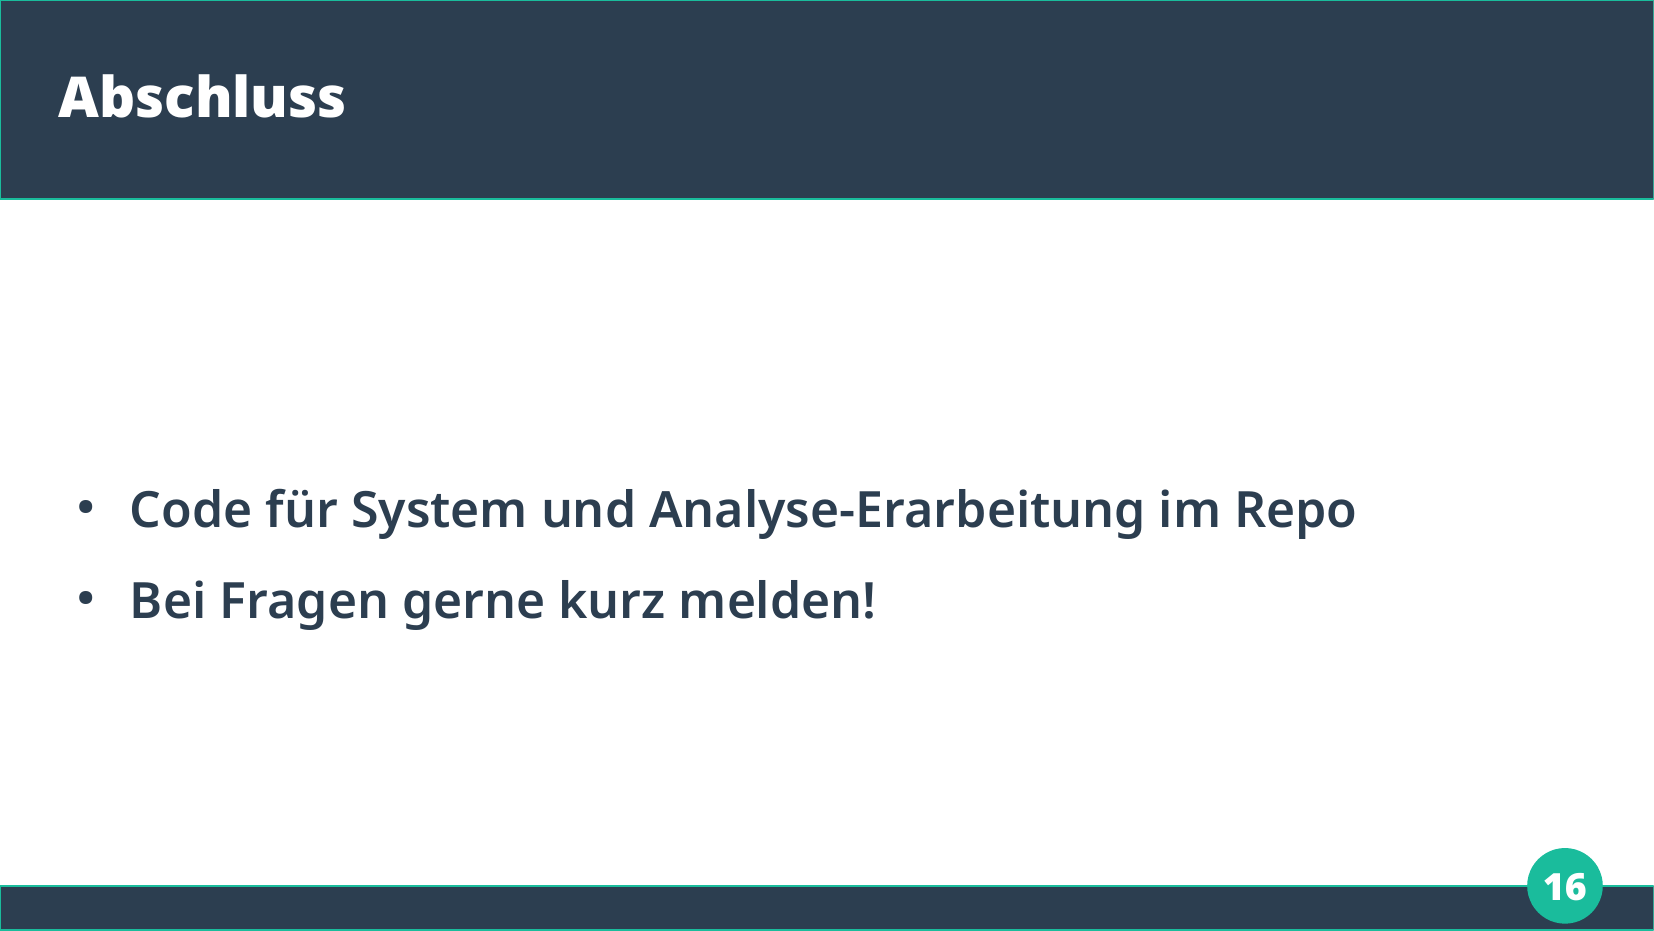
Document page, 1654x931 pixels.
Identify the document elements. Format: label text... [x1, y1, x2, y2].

list Code für System und Analyse-Erarbeitung im Repo Bei Fragen gerne kurz melden! [59, 243, 1595, 864]
title Abschluss [59, 37, 1595, 155]
